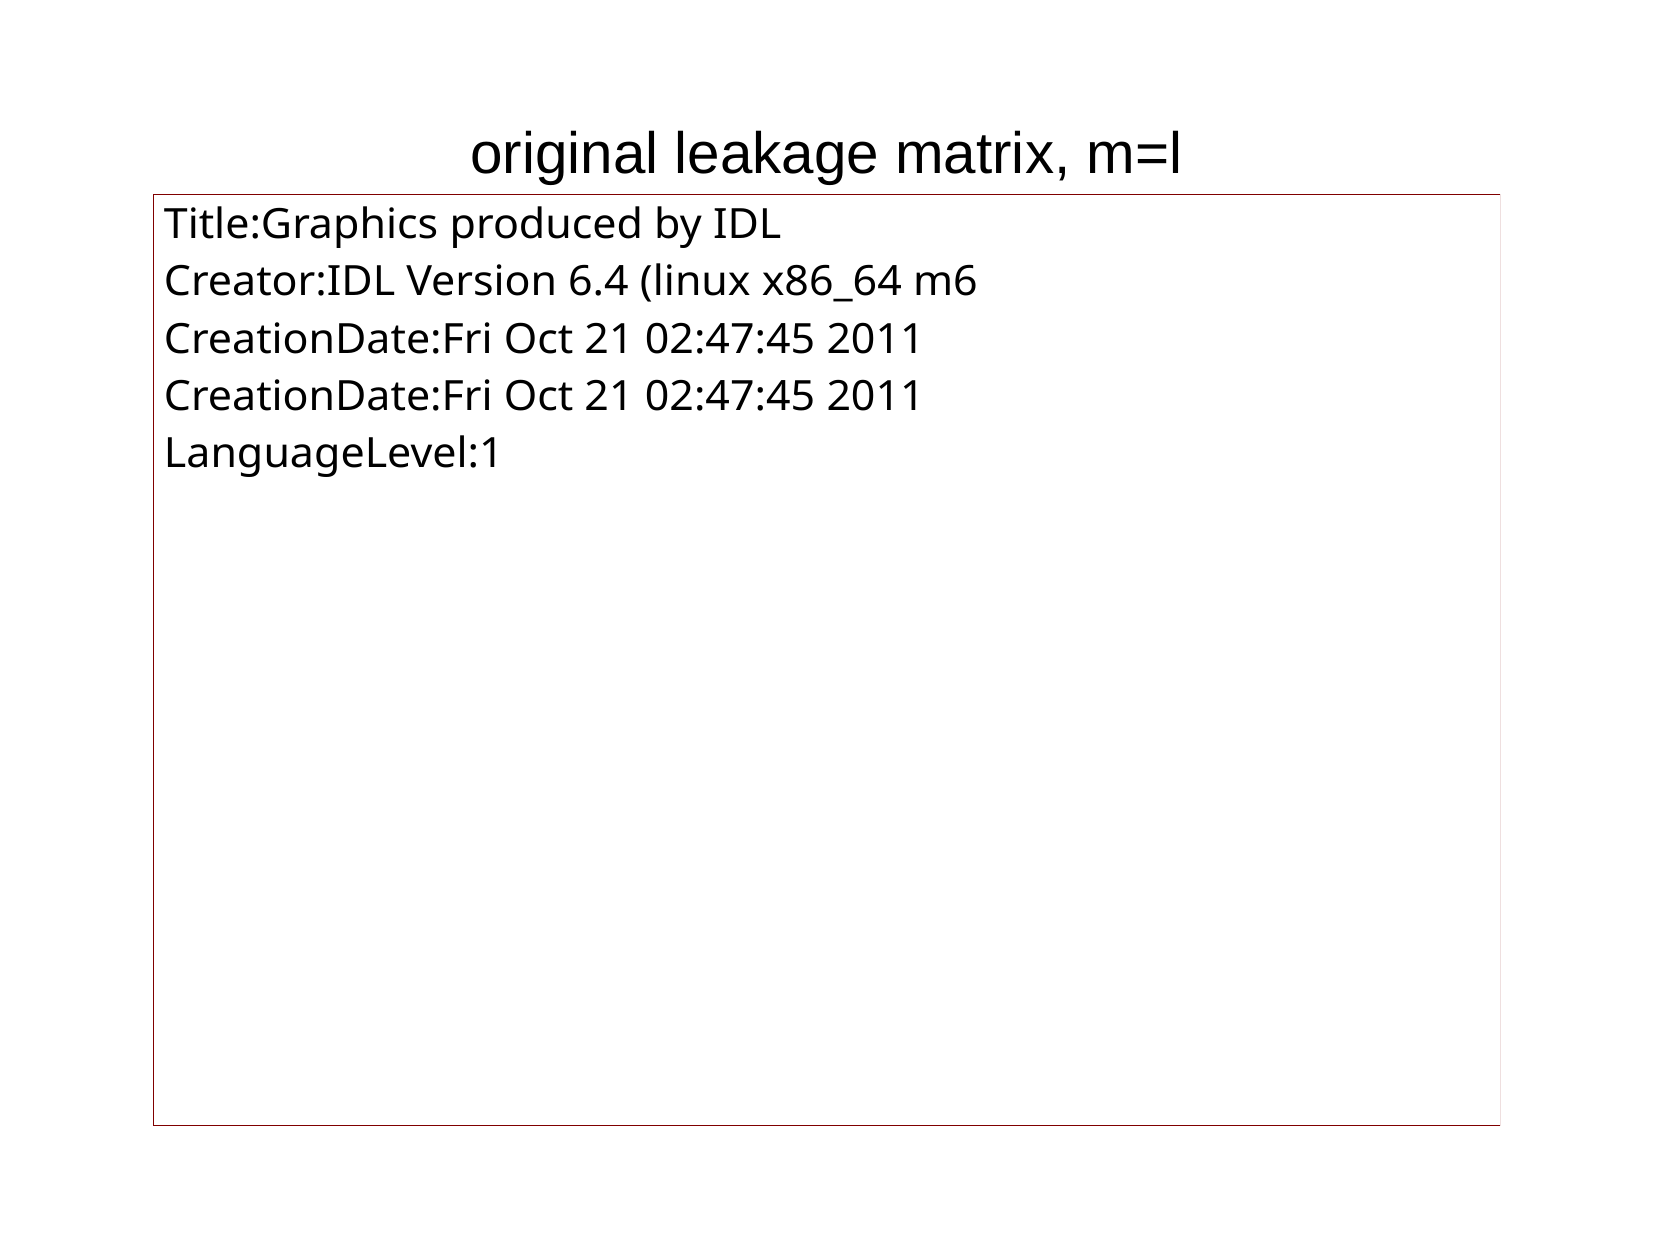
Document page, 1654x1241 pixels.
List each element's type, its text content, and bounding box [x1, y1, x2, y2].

picture [150, 257, 1501, 1126]
title original leakage matrix, m=l [82, 49, 1571, 257]
